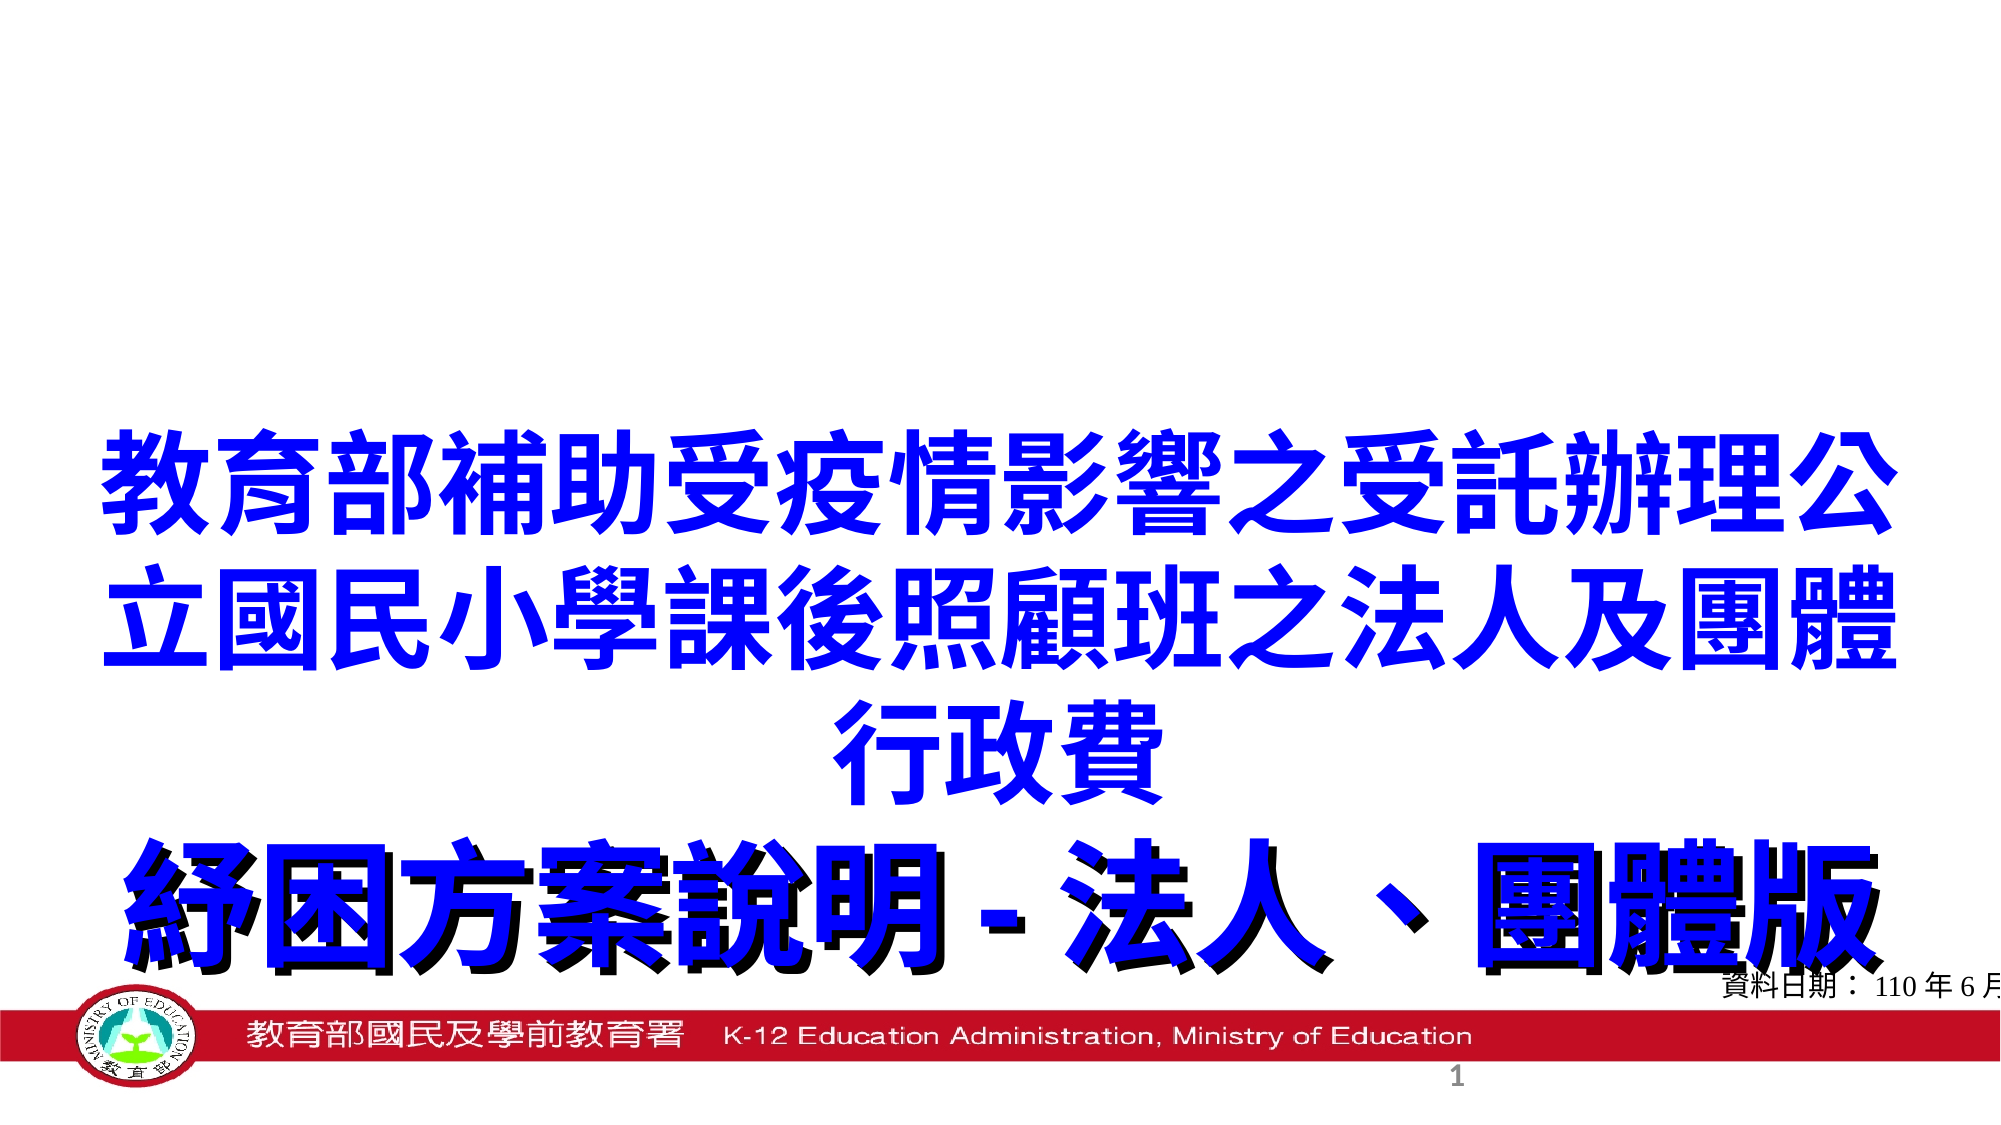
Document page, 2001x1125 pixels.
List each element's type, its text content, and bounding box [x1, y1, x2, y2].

title 教育部補助受疫情影響之受託辦理公立國民小學課後照顧班之法人及團體行政費 紓困方案說明-法人、團體版 [51, 405, 1949, 592]
text_box 資料日期：110年6月 [1706, 959, 2000, 1010]
text_box [1433, 1042, 1900, 1103]
